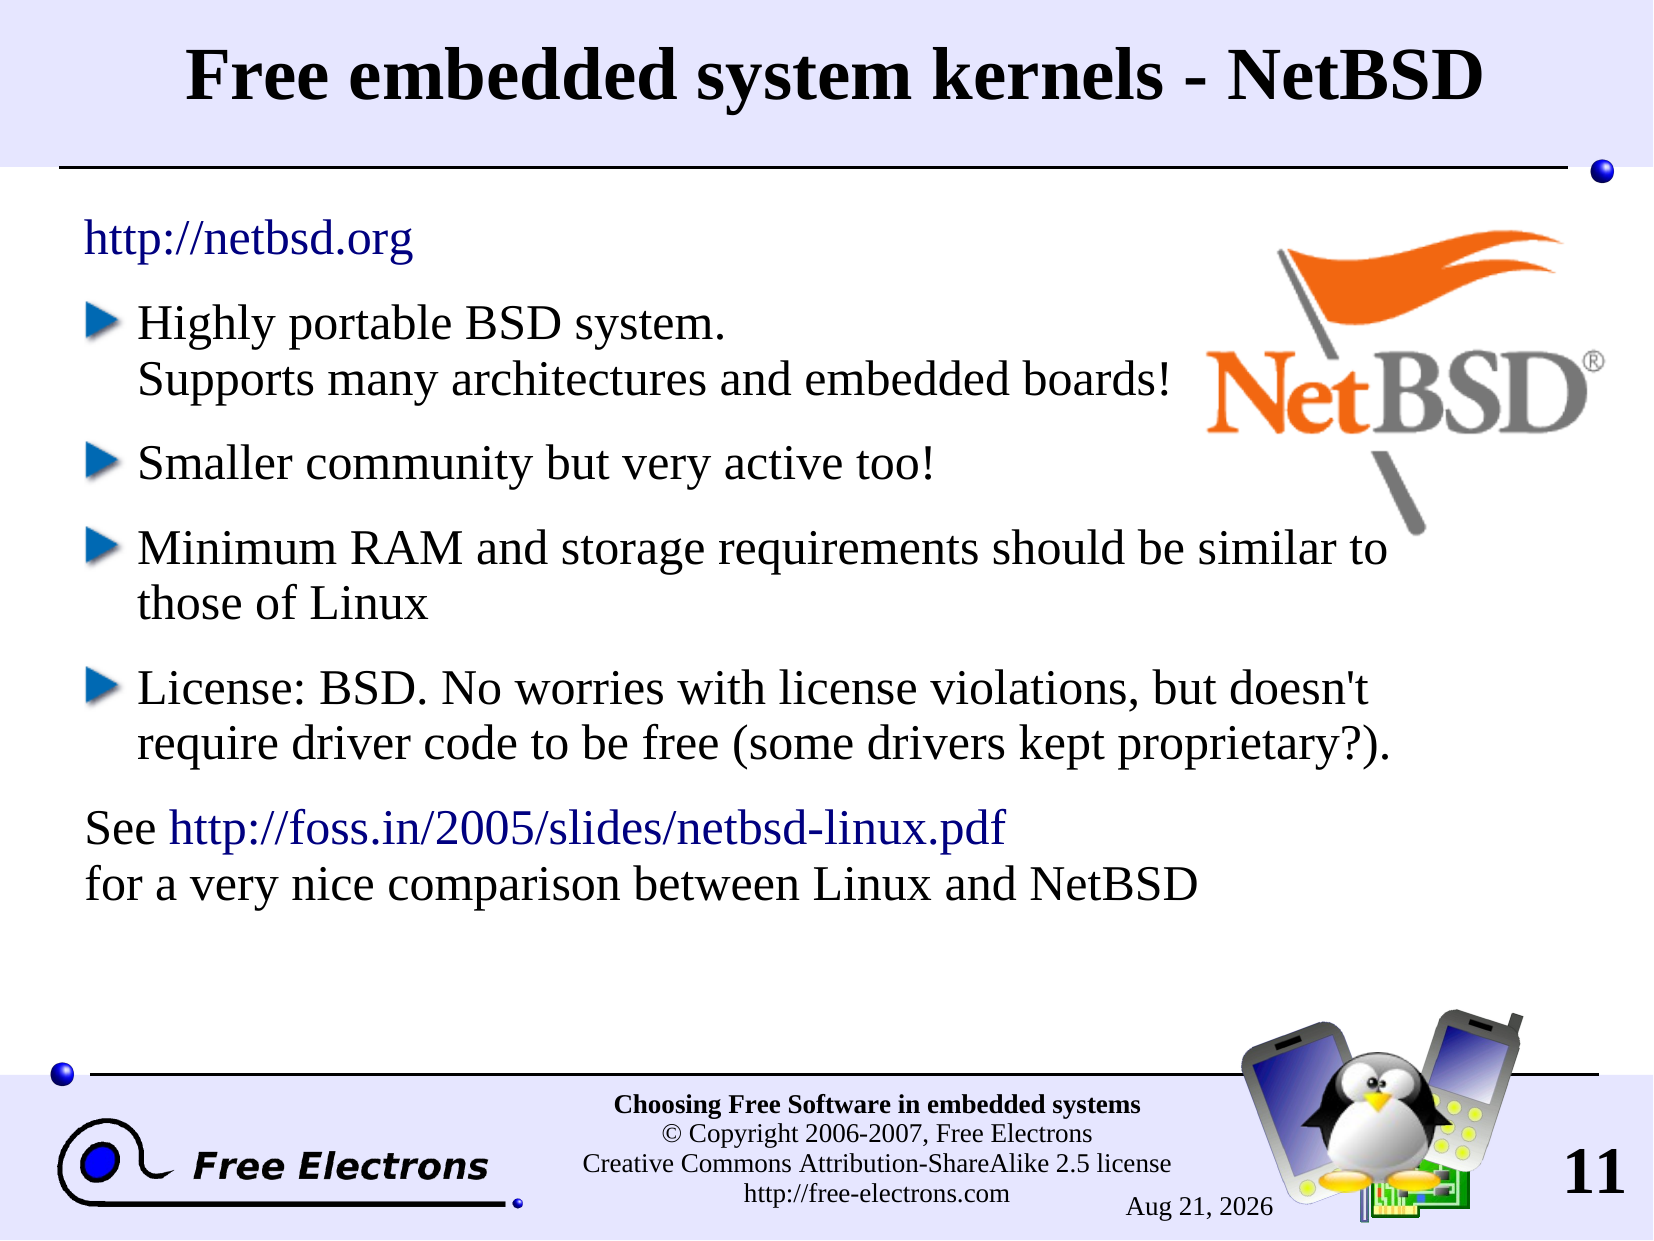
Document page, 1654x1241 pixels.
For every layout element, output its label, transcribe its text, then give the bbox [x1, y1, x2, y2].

title Free embedded system kernels - NetBSD [33, 25, 1604, 124]
list http://netbsd.org Highly portable BSD system. Supports many architectures and embedded boards! Smaller community but very active too! Minimum RAM and storage requirements should be similar to those of Linux License: BSD. No worries with license violations, but doesn't require driver code to be free (some drivers kept proprietary?). See http://foss.in/2005/slides/netbsd-linux.pdf for a very nice comparison between Linux and NetBSD [66, 210, 1421, 1061]
picture [1198, 174, 1615, 591]
picture [1229, 983, 1538, 1240]
picture [50, 1107, 527, 1216]
